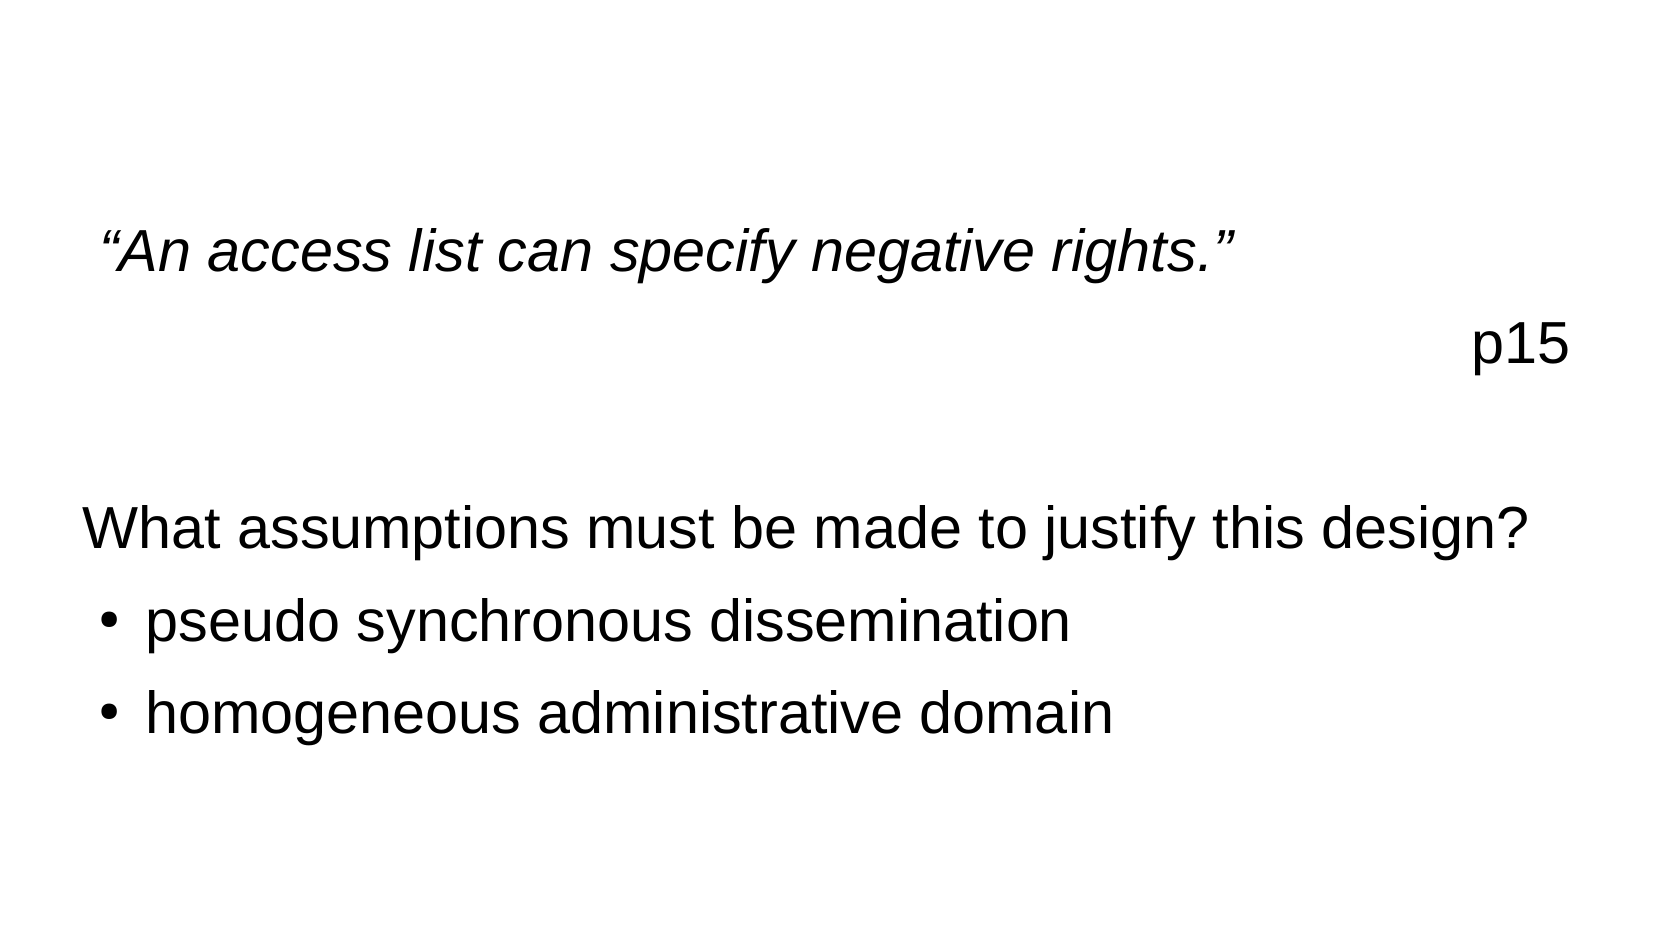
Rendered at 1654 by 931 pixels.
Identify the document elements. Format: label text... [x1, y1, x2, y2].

list “An access list can specify negative rights.” p15 What assumptions must be made to justify this design? pseudo synchronous dissemination homogeneous administrative domain [82, 217, 1571, 758]
